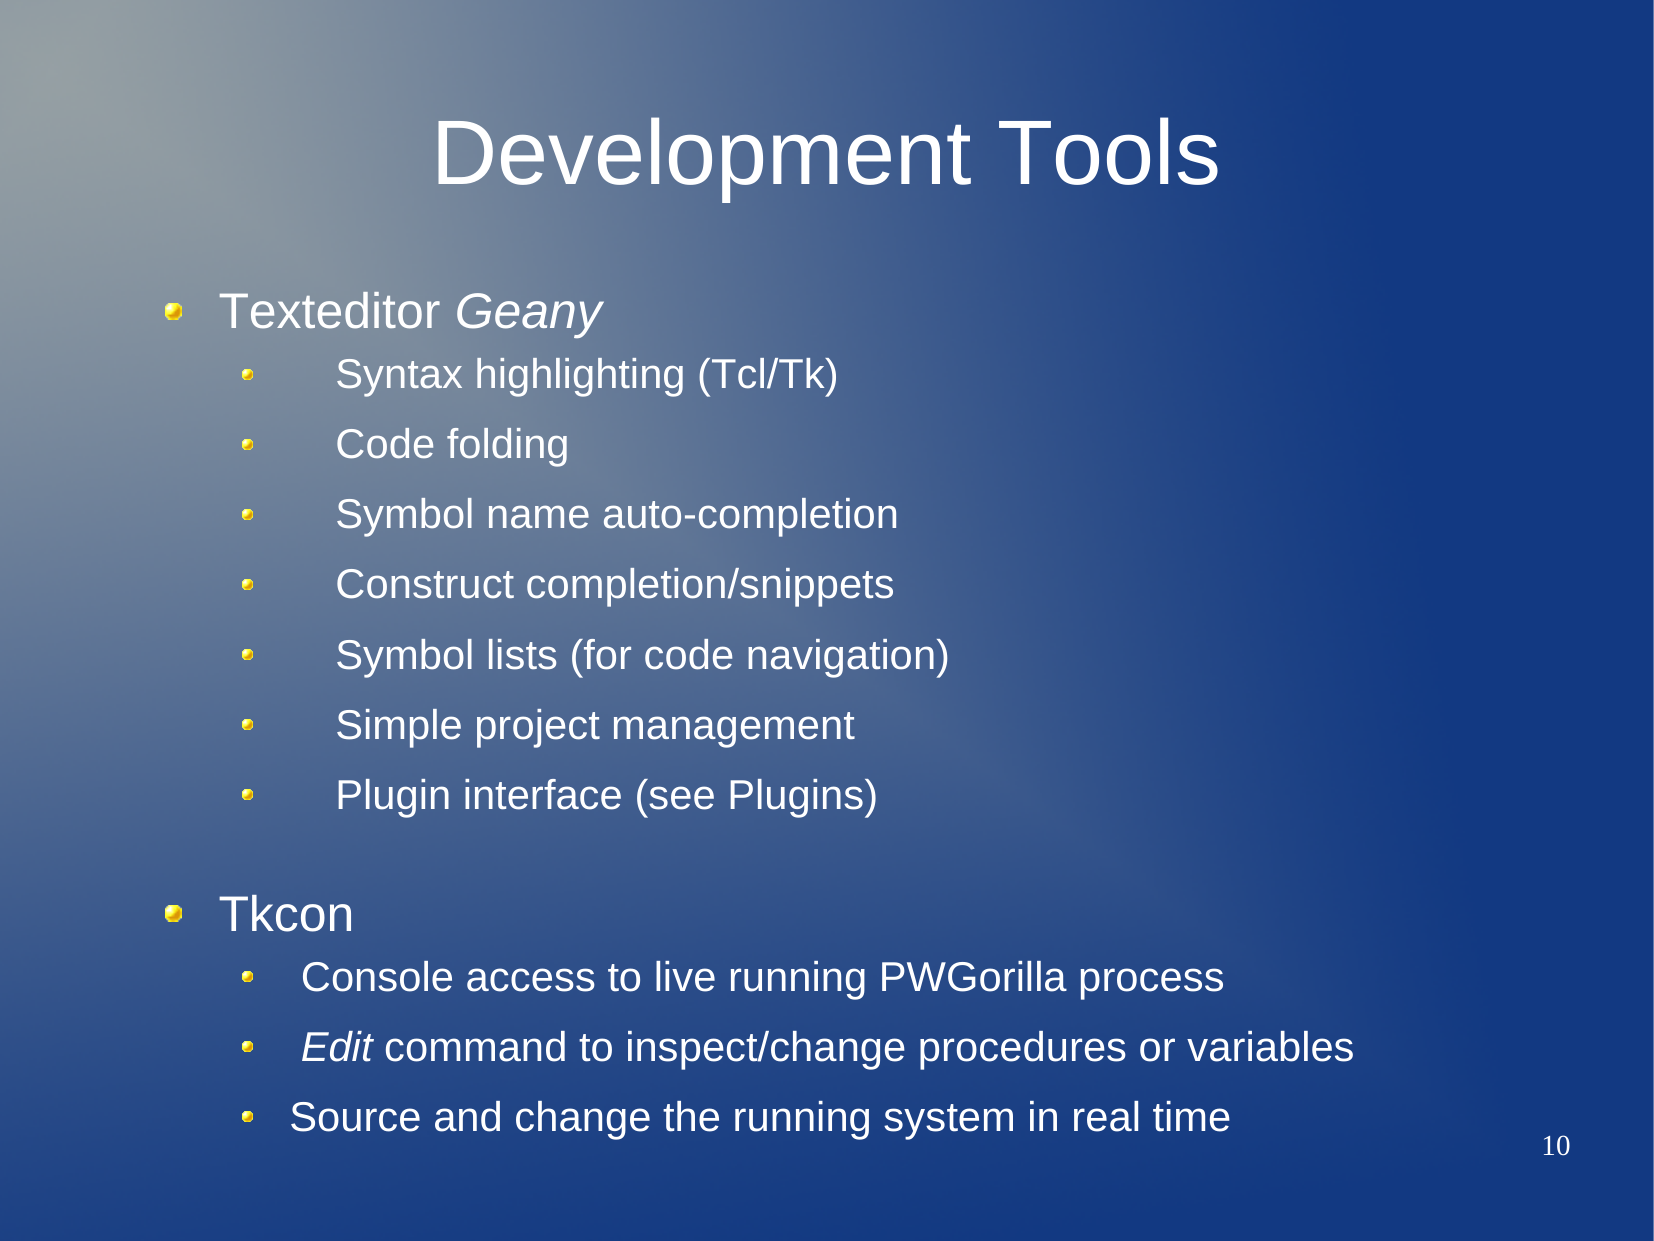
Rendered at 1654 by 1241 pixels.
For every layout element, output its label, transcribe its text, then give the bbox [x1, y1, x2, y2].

title Development Tools [82, 49, 1571, 257]
list Tkcon Console access to live running PWGorilla process Edit command to inspect/change procedures or variables Source and change the running system in real time [147, 885, 1433, 1152]
list Texteditor Geany Syntax highlighting (Tcl/Tk) Code folding Symbol name auto-completion Construct completion/snippets Symbol lists (for code navigation) Simple project management Plugin interface (see Plugins) [147, 283, 1093, 819]
picture [0, 0, 1654, 1241]
